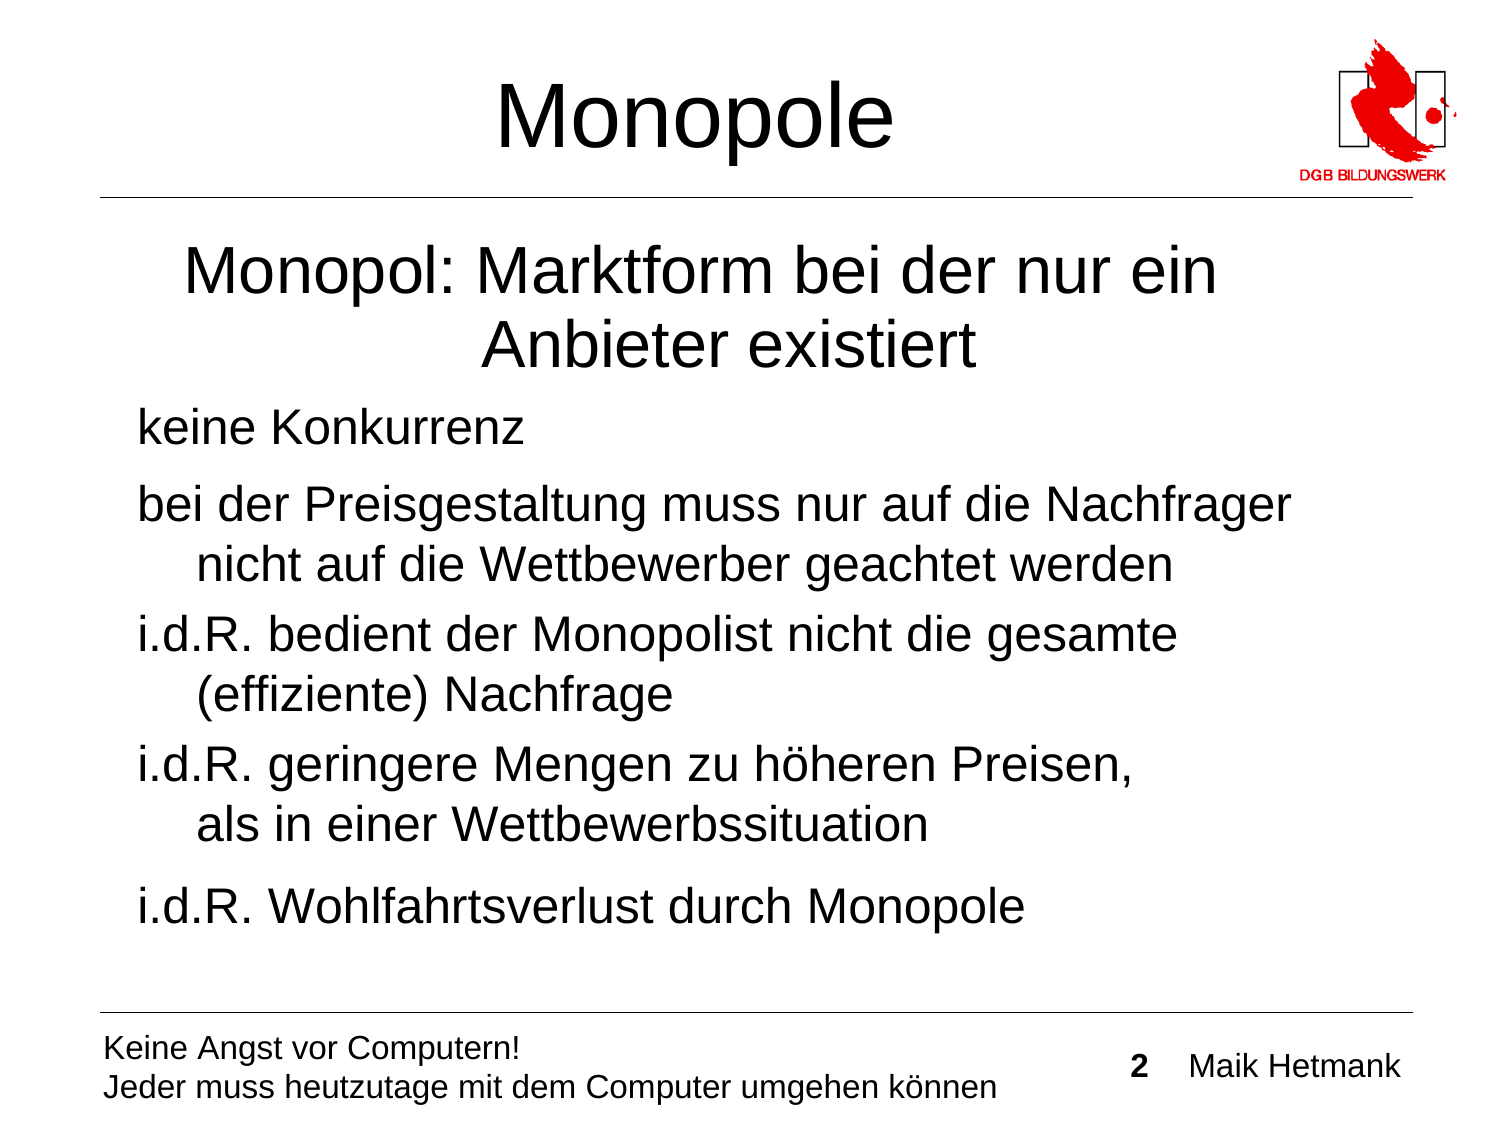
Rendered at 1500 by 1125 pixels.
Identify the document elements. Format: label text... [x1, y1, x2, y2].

text_box i.d.R. bedient der Monopolist nicht die gesamte (effiziente) Nachfrage [137, 602, 1378, 718]
text_box bei der Preisgestaltung muss nur auf die Nachfrager nicht auf die Wettbewerber geachtet werden [137, 472, 1407, 588]
picture [1299, 37, 1457, 181]
text_box i.d.R. geringere Mengen zu höheren Preisen, als in einer Wettbewerbssituation [137, 732, 1154, 848]
text_box keine Konkurrenz [137, 395, 1407, 460]
text_box i.d.R. Wohlfahrtsverlust durch Monopole [137, 874, 1407, 936]
title Monopole [87, 49, 1305, 175]
list Monopol: Marktform bei der nur ein Anbieter existiert [112, 224, 1426, 390]
